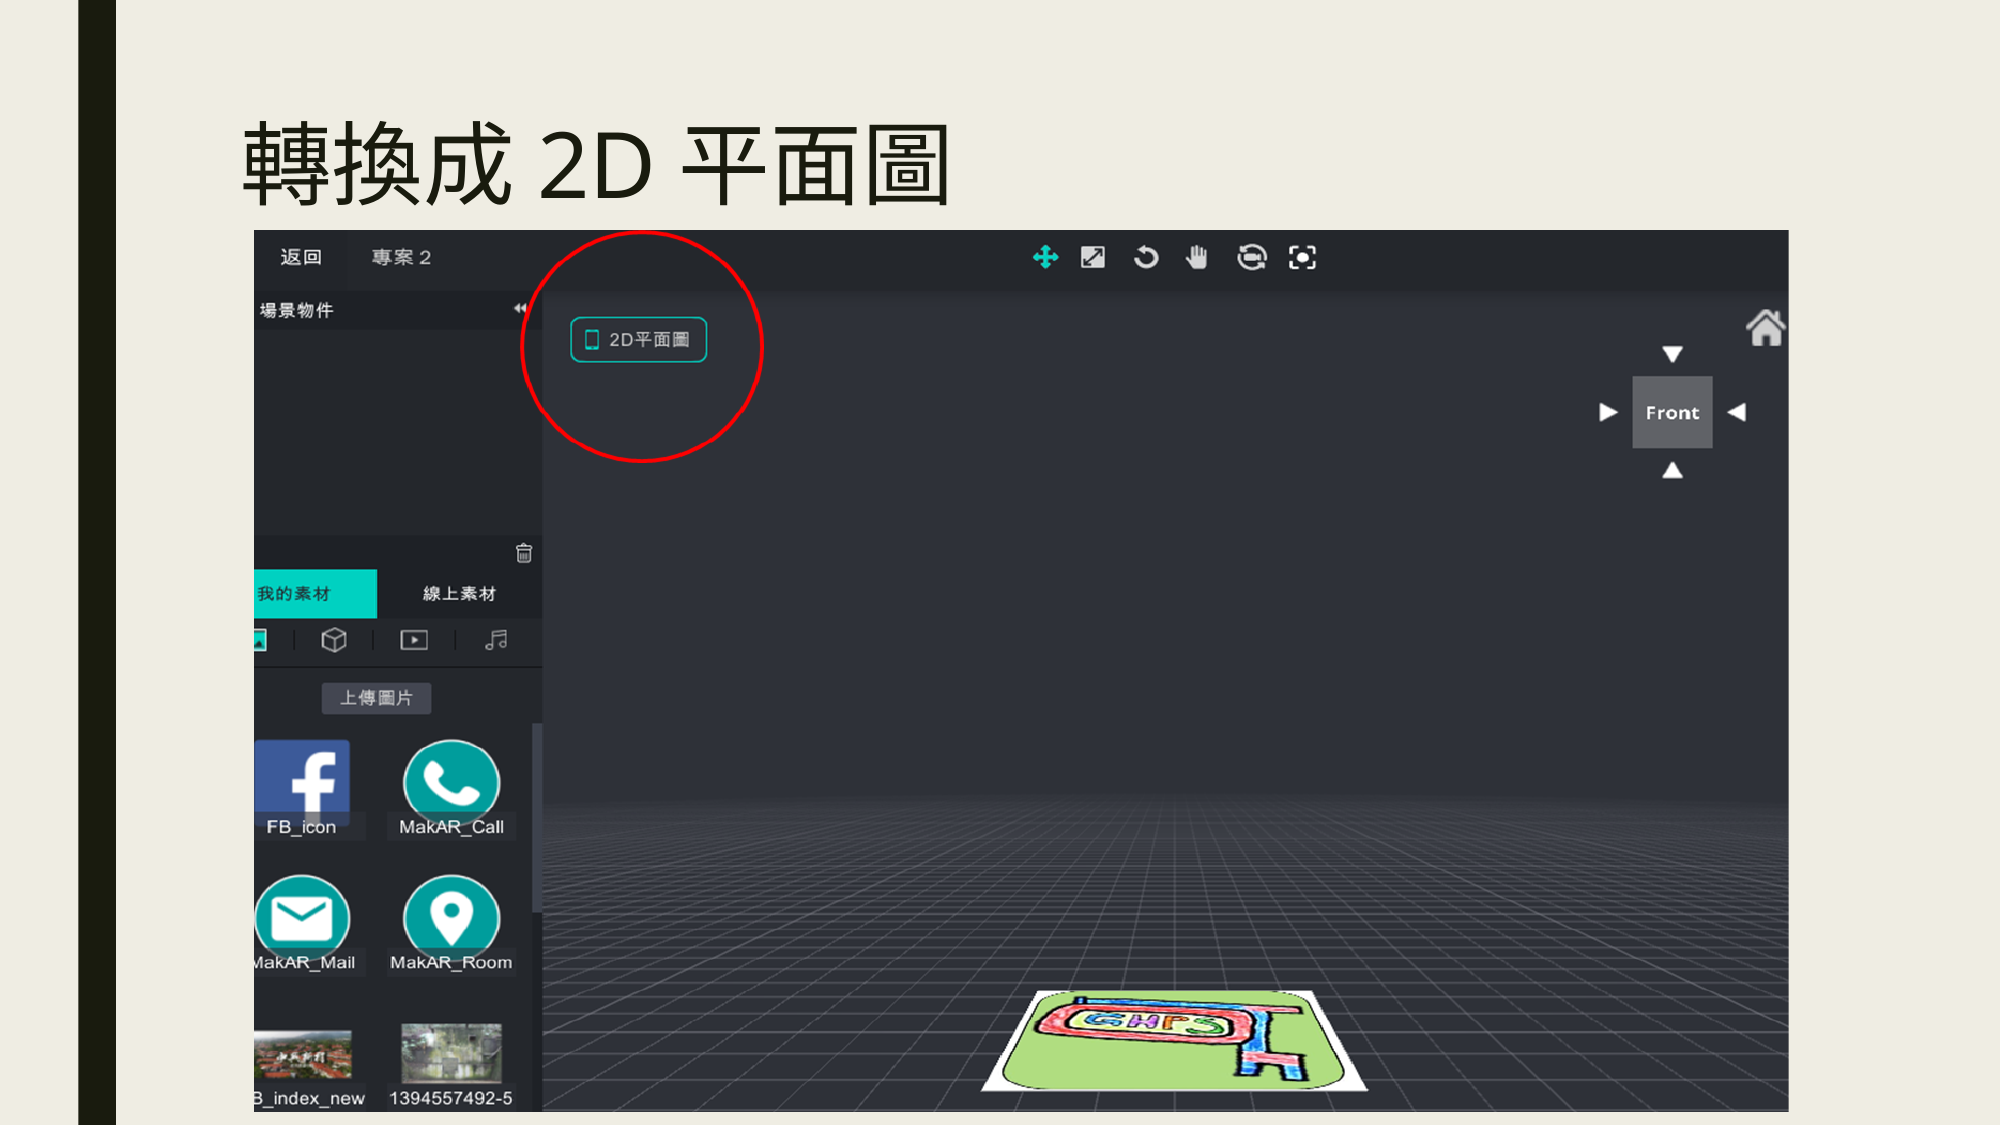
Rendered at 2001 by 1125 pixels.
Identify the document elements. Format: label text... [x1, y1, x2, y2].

picture [253, 224, 1789, 1118]
title 轉換成2D平面圖 [225, 112, 1801, 357]
